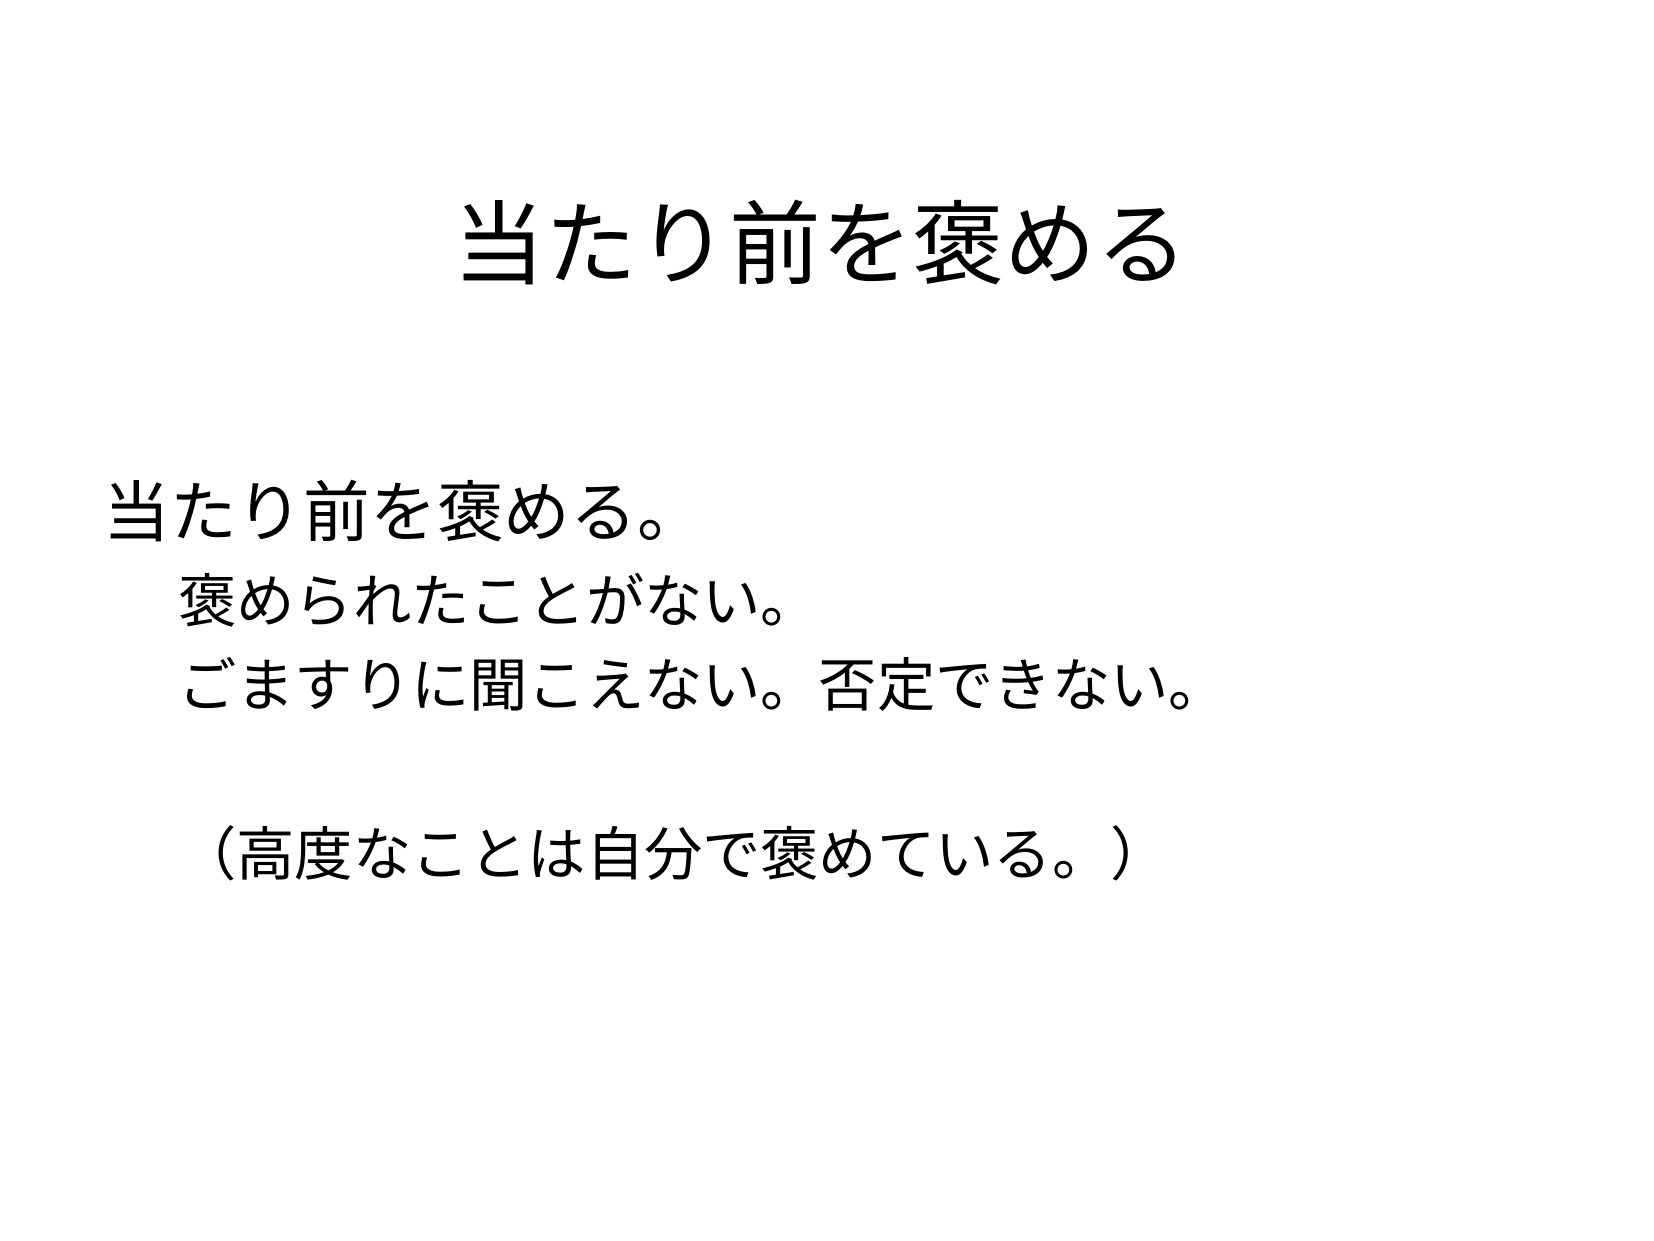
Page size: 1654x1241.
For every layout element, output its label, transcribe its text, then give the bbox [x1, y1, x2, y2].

list 当たり前を褒める。 褒められたことがない。 ごますりに聞こえない。否定できない。 （高度なことは自分で褒めている。） [88, 461, 1577, 1182]
title 当たり前を褒める [76, 68, 1565, 414]
